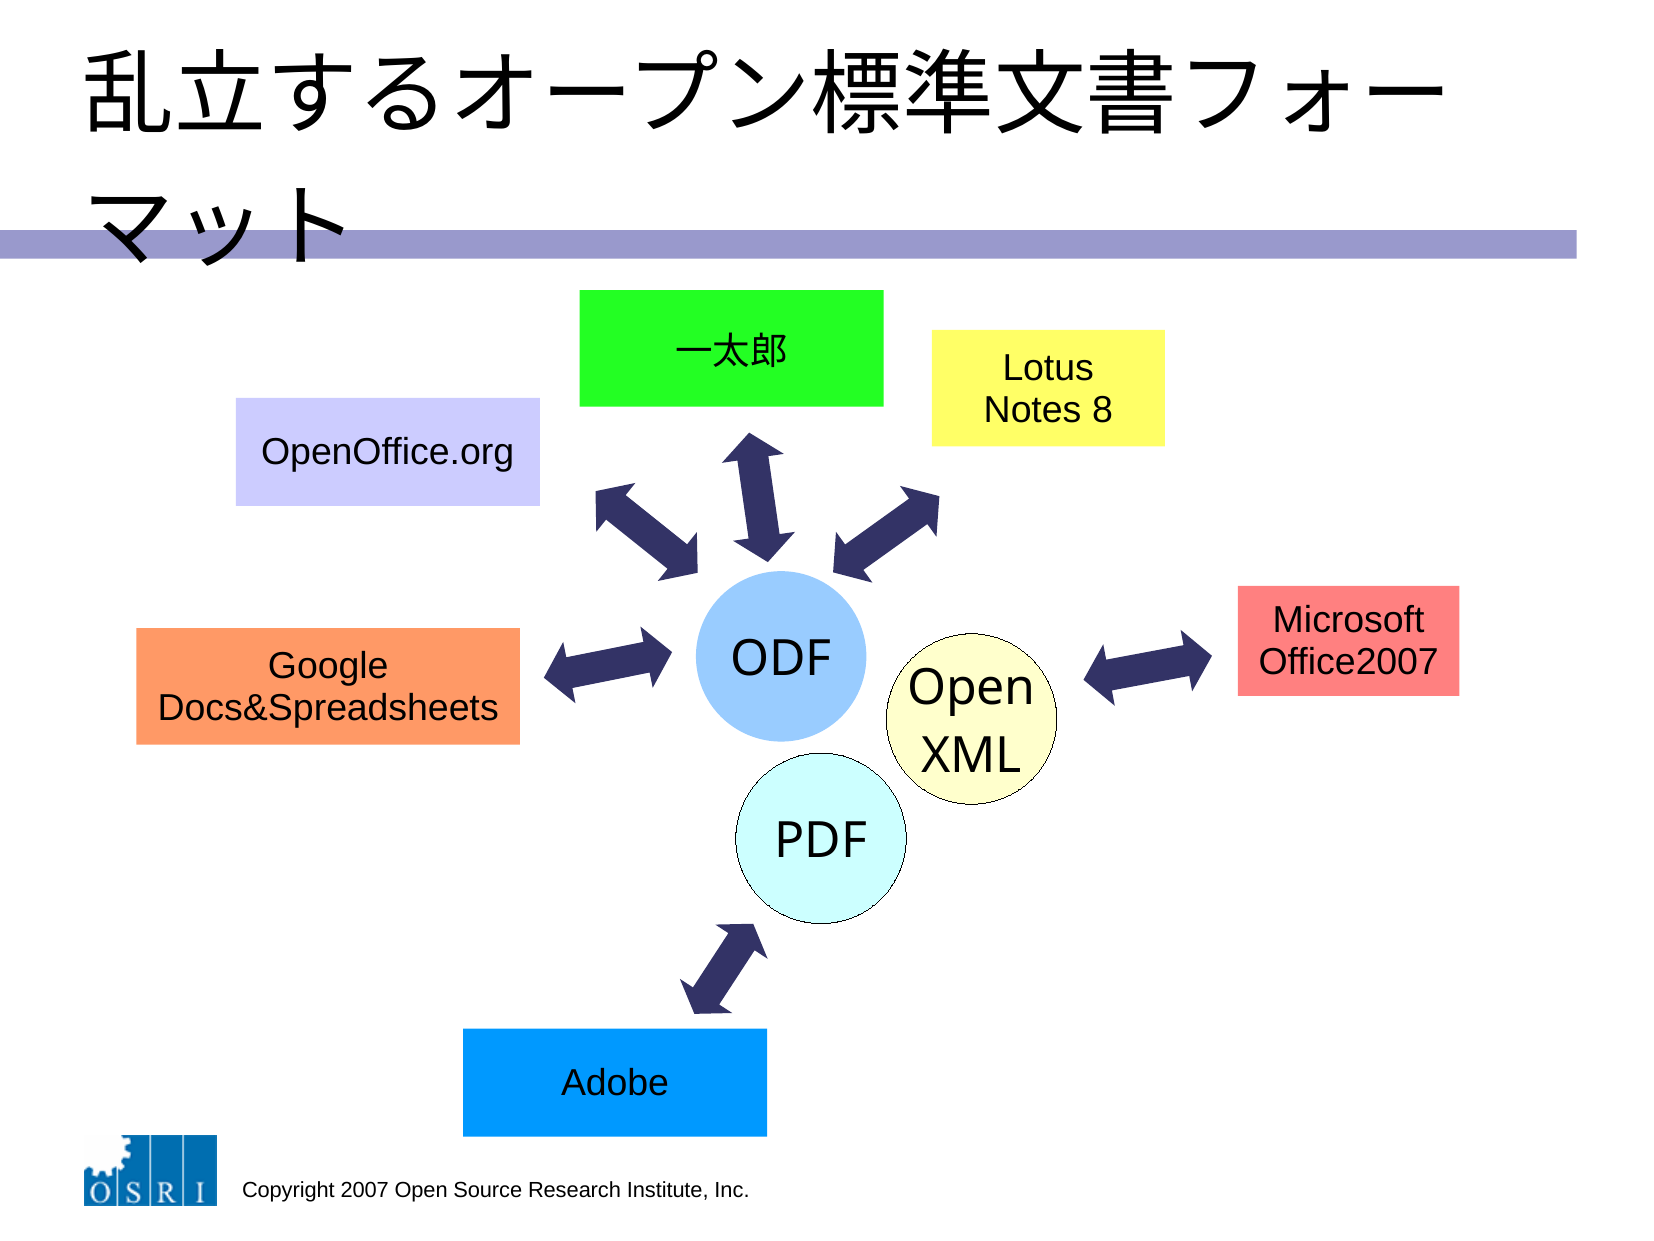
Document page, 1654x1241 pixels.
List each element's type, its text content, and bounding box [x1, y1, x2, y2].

text_box Microsoft Office2007 [1237, 585, 1460, 696]
text_box [1083, 629, 1212, 706]
text_box Google Docs&Spreadsheets [136, 628, 520, 745]
text_box [543, 626, 673, 704]
picture [84, 1135, 217, 1206]
text_box [833, 485, 940, 583]
text_box PDF [735, 753, 907, 924]
text_box 一太郎 [579, 290, 884, 407]
text_box OpenOffice.org [235, 397, 540, 506]
text_box [679, 923, 768, 1014]
text_box Open XML [886, 633, 1057, 805]
text_box Adobe [463, 1028, 768, 1137]
text_box [721, 432, 796, 563]
title 乱立するオープン標準文書フォーマット [82, 49, 1571, 257]
text_box Lotus Notes 8 [931, 329, 1165, 447]
text_box [595, 482, 698, 581]
text_box ODF [695, 571, 867, 742]
